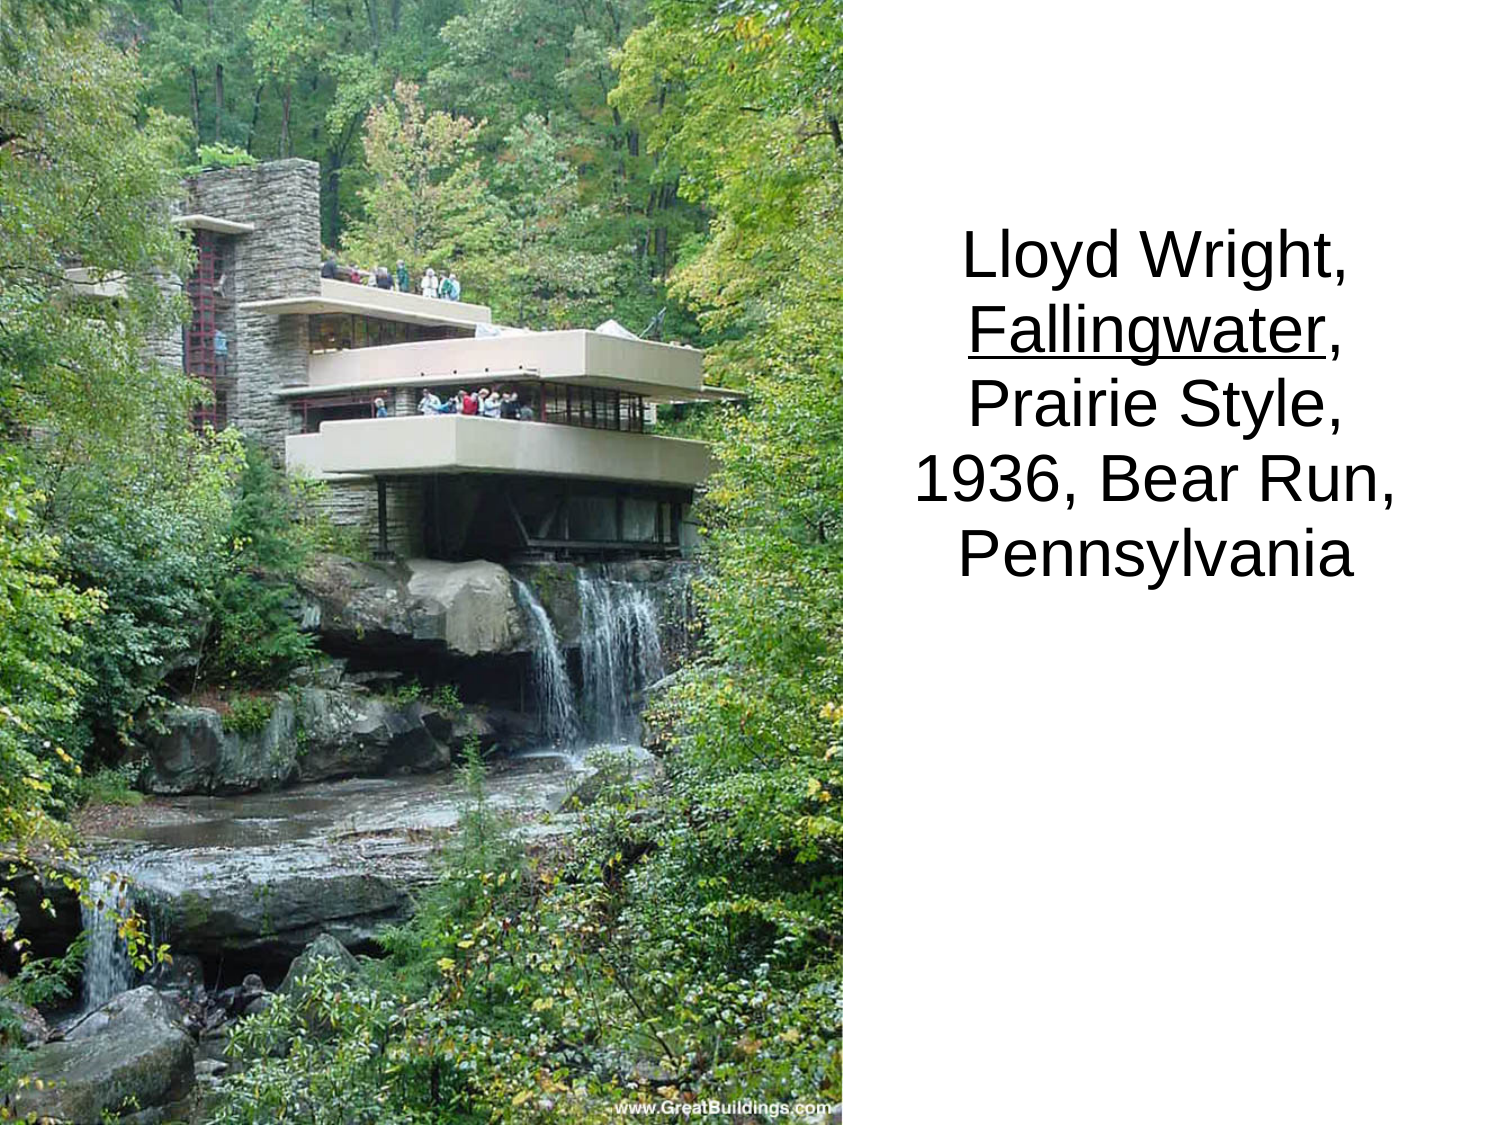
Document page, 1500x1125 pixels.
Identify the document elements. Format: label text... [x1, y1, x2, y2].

title Lloyd Wright, Fallingwater, Prairie Style, 1936, Bear Run, Pennsylvania [887, 45, 1426, 763]
picture [0, 0, 843, 1125]
